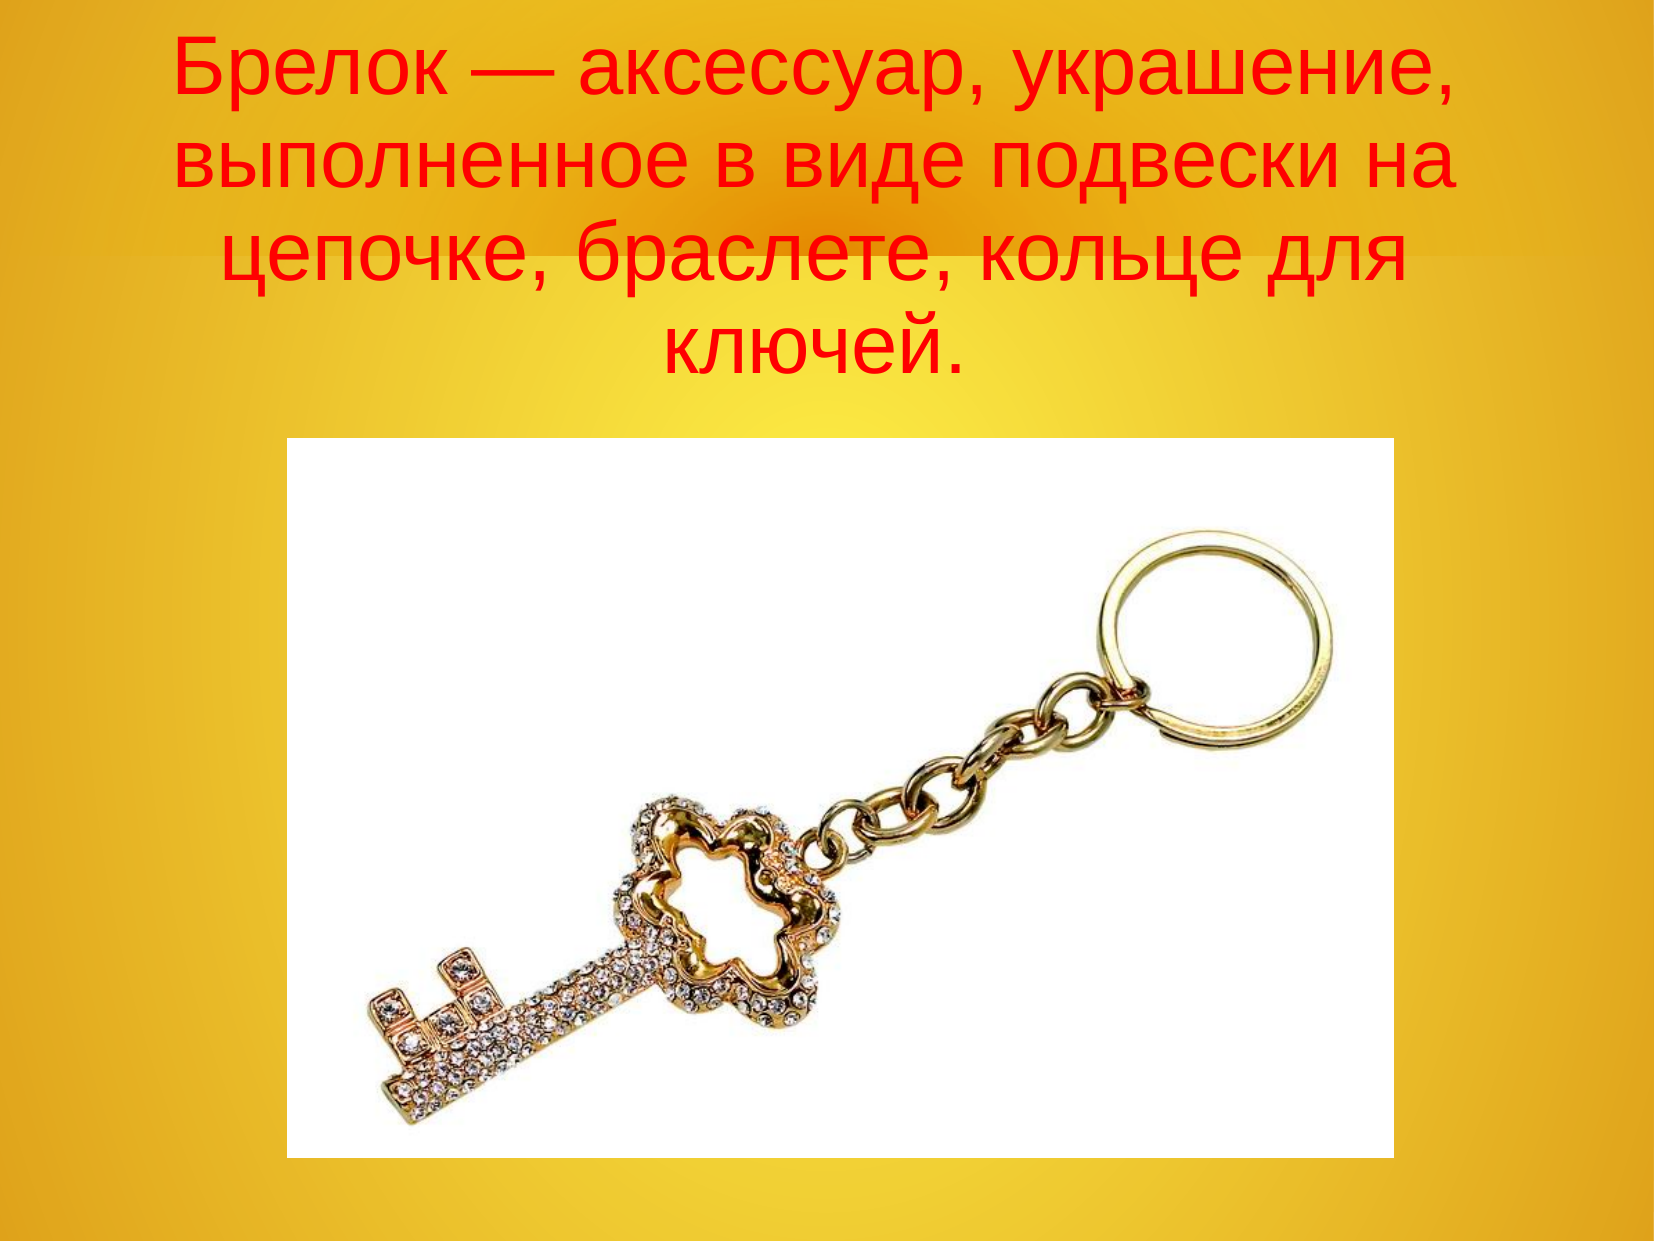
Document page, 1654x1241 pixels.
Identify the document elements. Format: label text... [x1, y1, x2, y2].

title Брелок — аксессуар, украшение, выполненное в виде подвески на цепочке, браслете, кольце для ключей. [70, 9, 1560, 402]
picture [287, 438, 1394, 1158]
